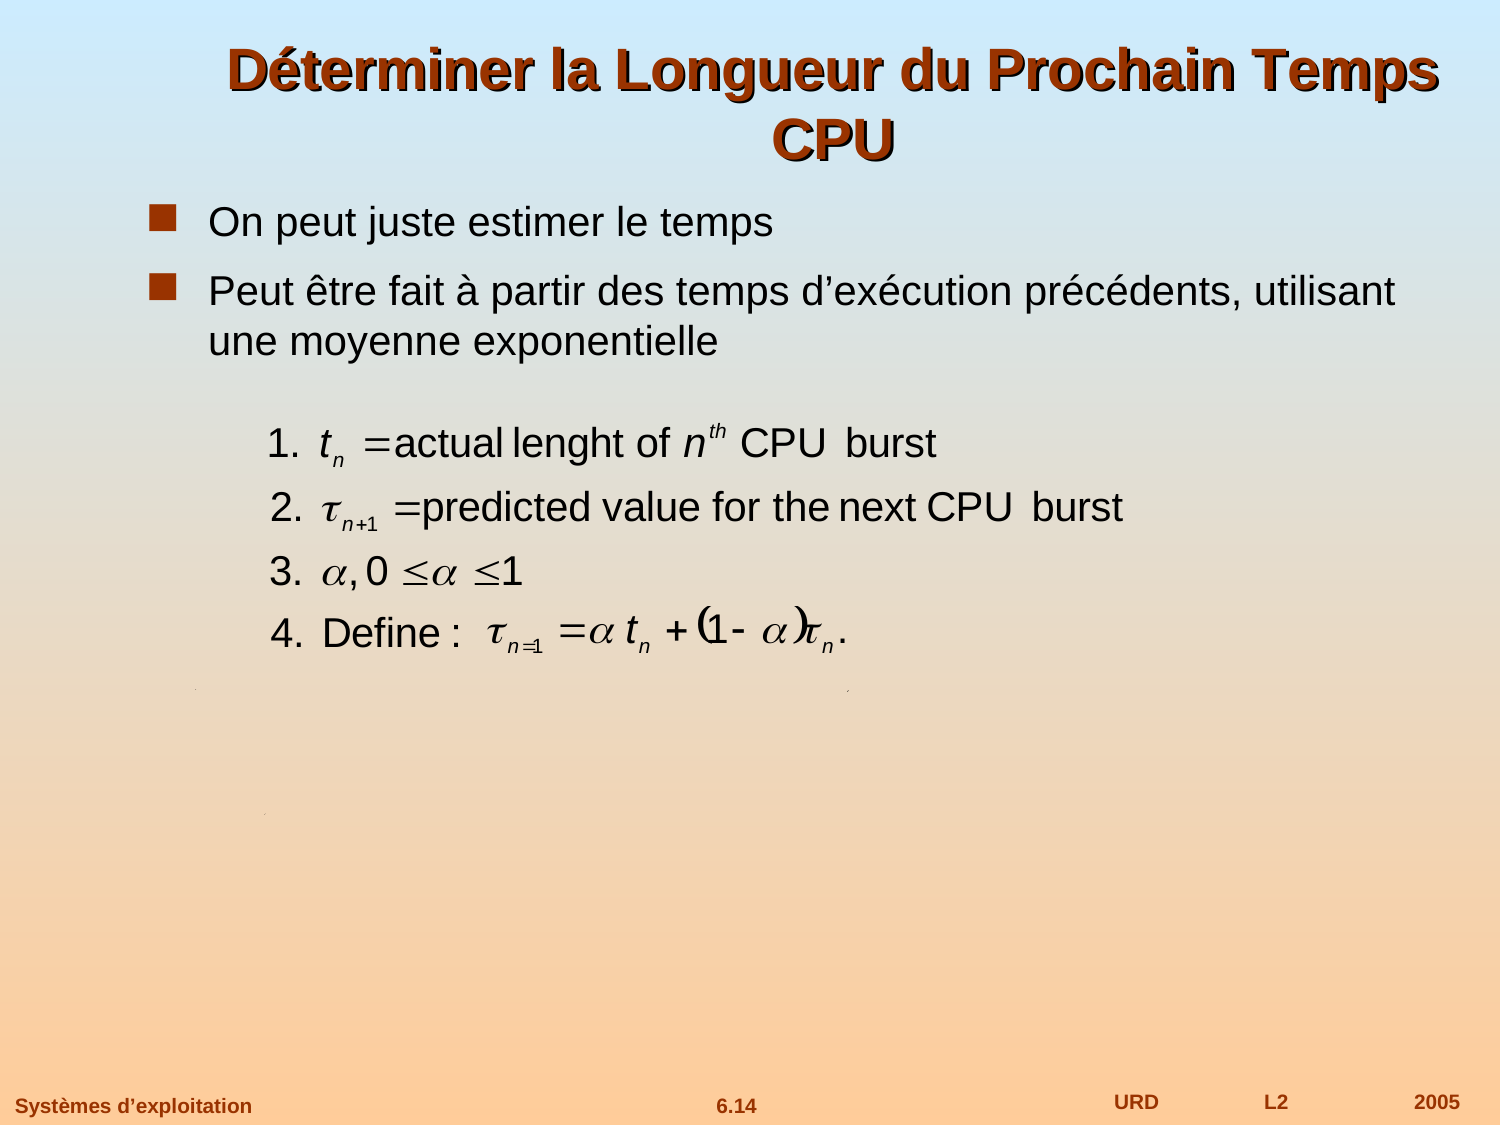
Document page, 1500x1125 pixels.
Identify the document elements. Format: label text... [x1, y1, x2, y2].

chart [266, 416, 1130, 659]
list On peut juste estimer le temps Peut être fait à partir des temps d’exécution précédents, utilisant une moyenne exponentielle [137, 187, 1426, 988]
title Déterminer la Longueur du Prochain Temps CPU [195, 39, 1471, 179]
